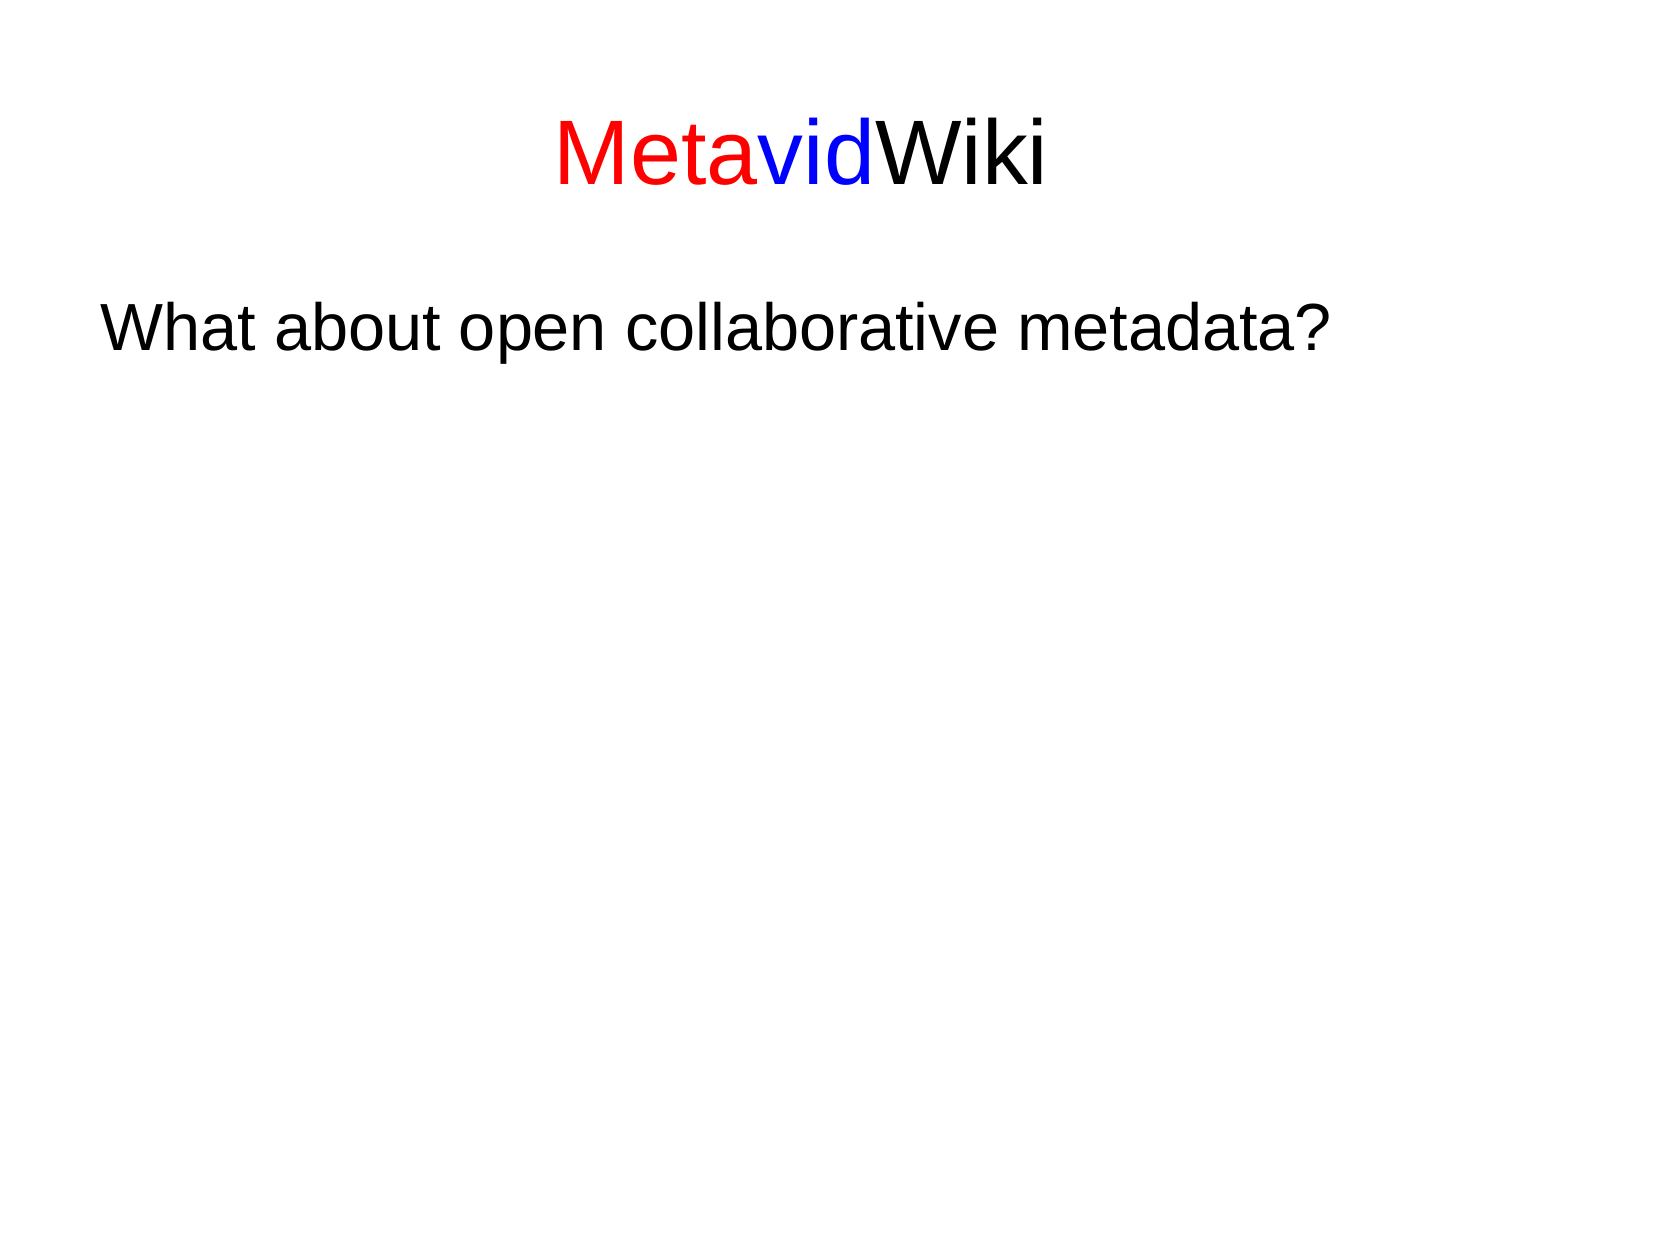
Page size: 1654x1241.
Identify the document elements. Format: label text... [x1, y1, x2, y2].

list What about open collaborative metadata? [82, 290, 1571, 1094]
title MetavidWiki [82, 56, 1571, 250]
